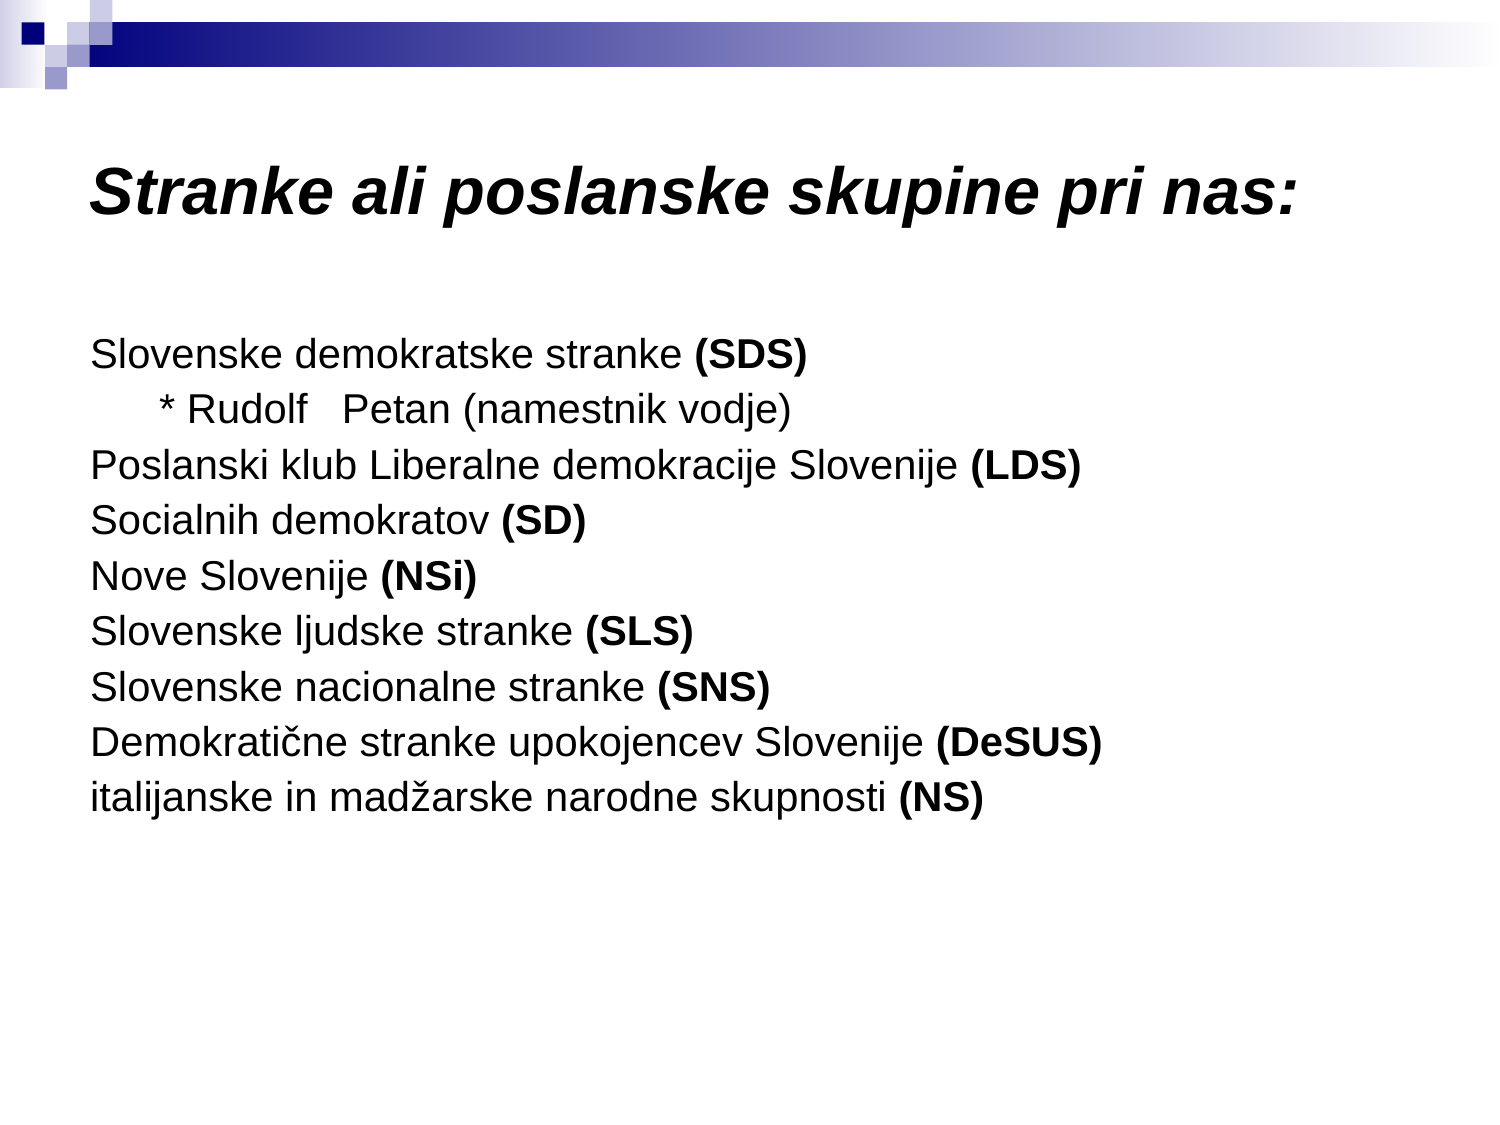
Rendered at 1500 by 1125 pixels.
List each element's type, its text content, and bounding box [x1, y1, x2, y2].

list Slovenske demokratske stranke (SDS) * Rudolf Petan (namestnik vodje) Poslanski klub Liberalne demokracije Slovenije (LDS) Socialnih demokratov (SD) Nove Slovenije (NSi) Slovenske ljudske stranke (SLS) Slovenske nacionalne stranke (SNS) Demokratične stranke upokojencev Slovenije (DeSUS) italijanske in madžarske narodne skupnosti (NS) [75, 324, 1425, 963]
title Stranke ali poslanske skupine pri nas: [75, 75, 1425, 300]
